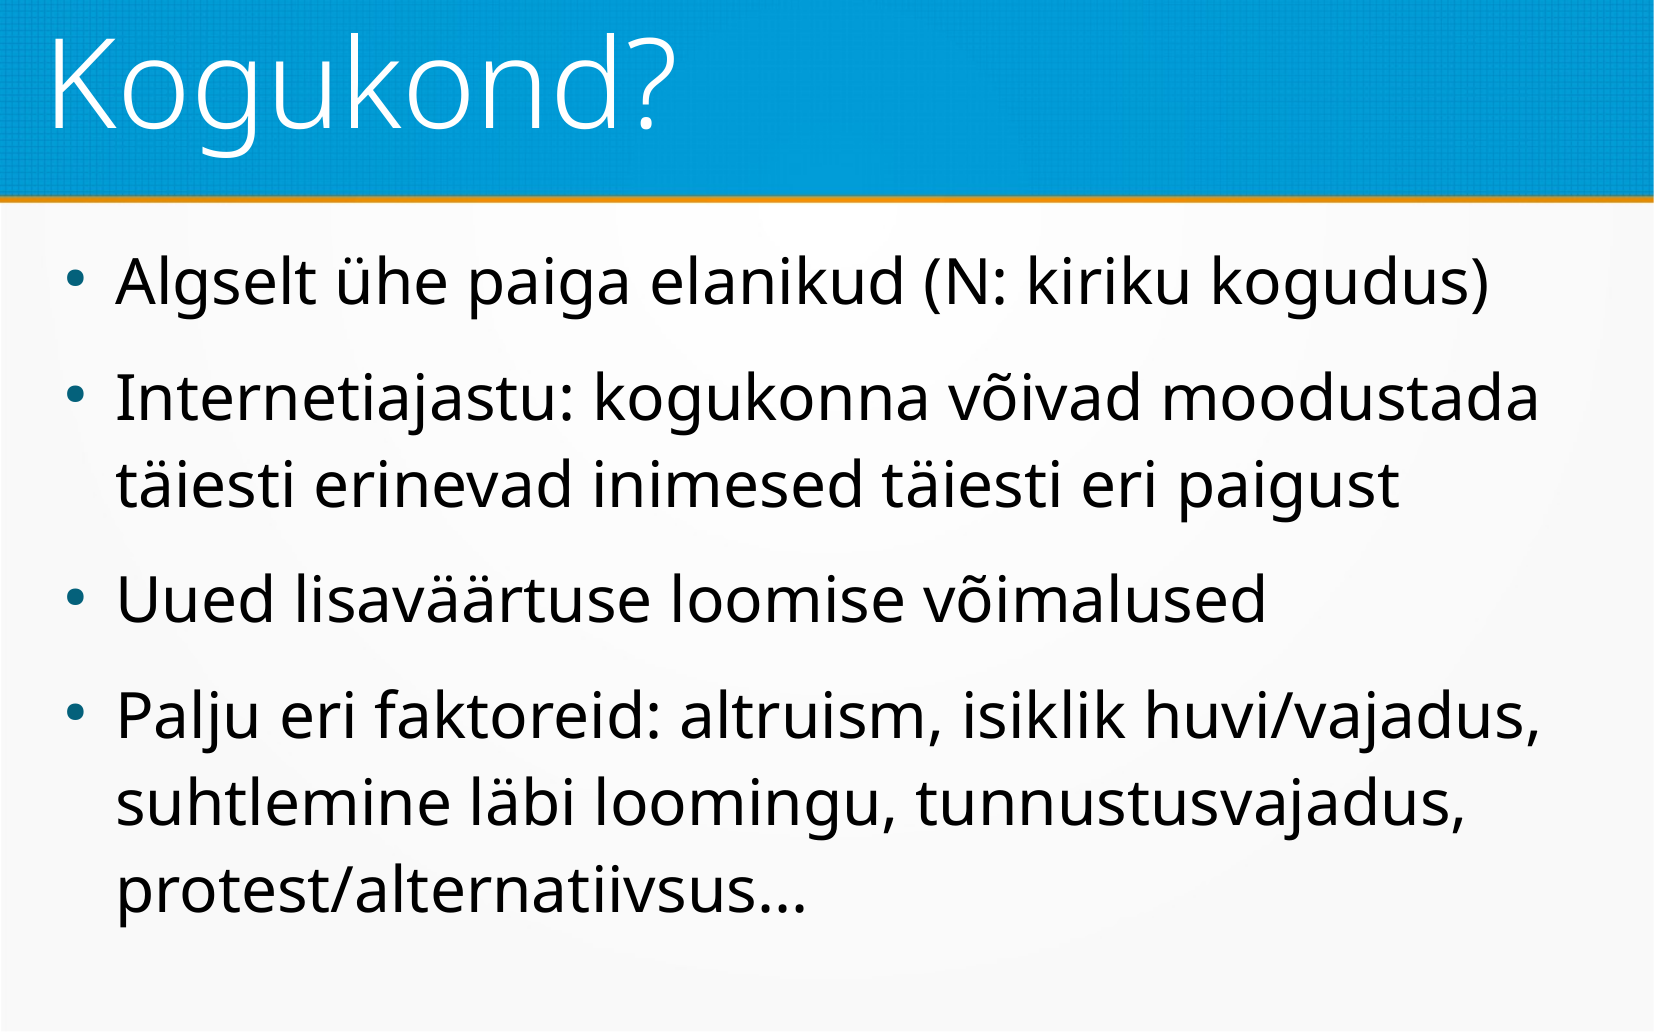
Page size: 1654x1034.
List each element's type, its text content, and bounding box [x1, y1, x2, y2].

list Algselt ühe paiga elanikud (N: kiriku kogudus) Internetiajastu: kogukonna võivad moodustada täiesti erinevad inimesed täiesti eri paigust Uued lisaväärtuse loomise võimalused Palju eri faktoreid: altruism, isiklik huvi/vajadus, suhtlemine läbi loomingu, tunnustusvajadus, protest/alternatiivsus... [47, 236, 1607, 1002]
picture [0, 195, 1654, 1034]
title Kogukond? [43, 0, 1619, 166]
